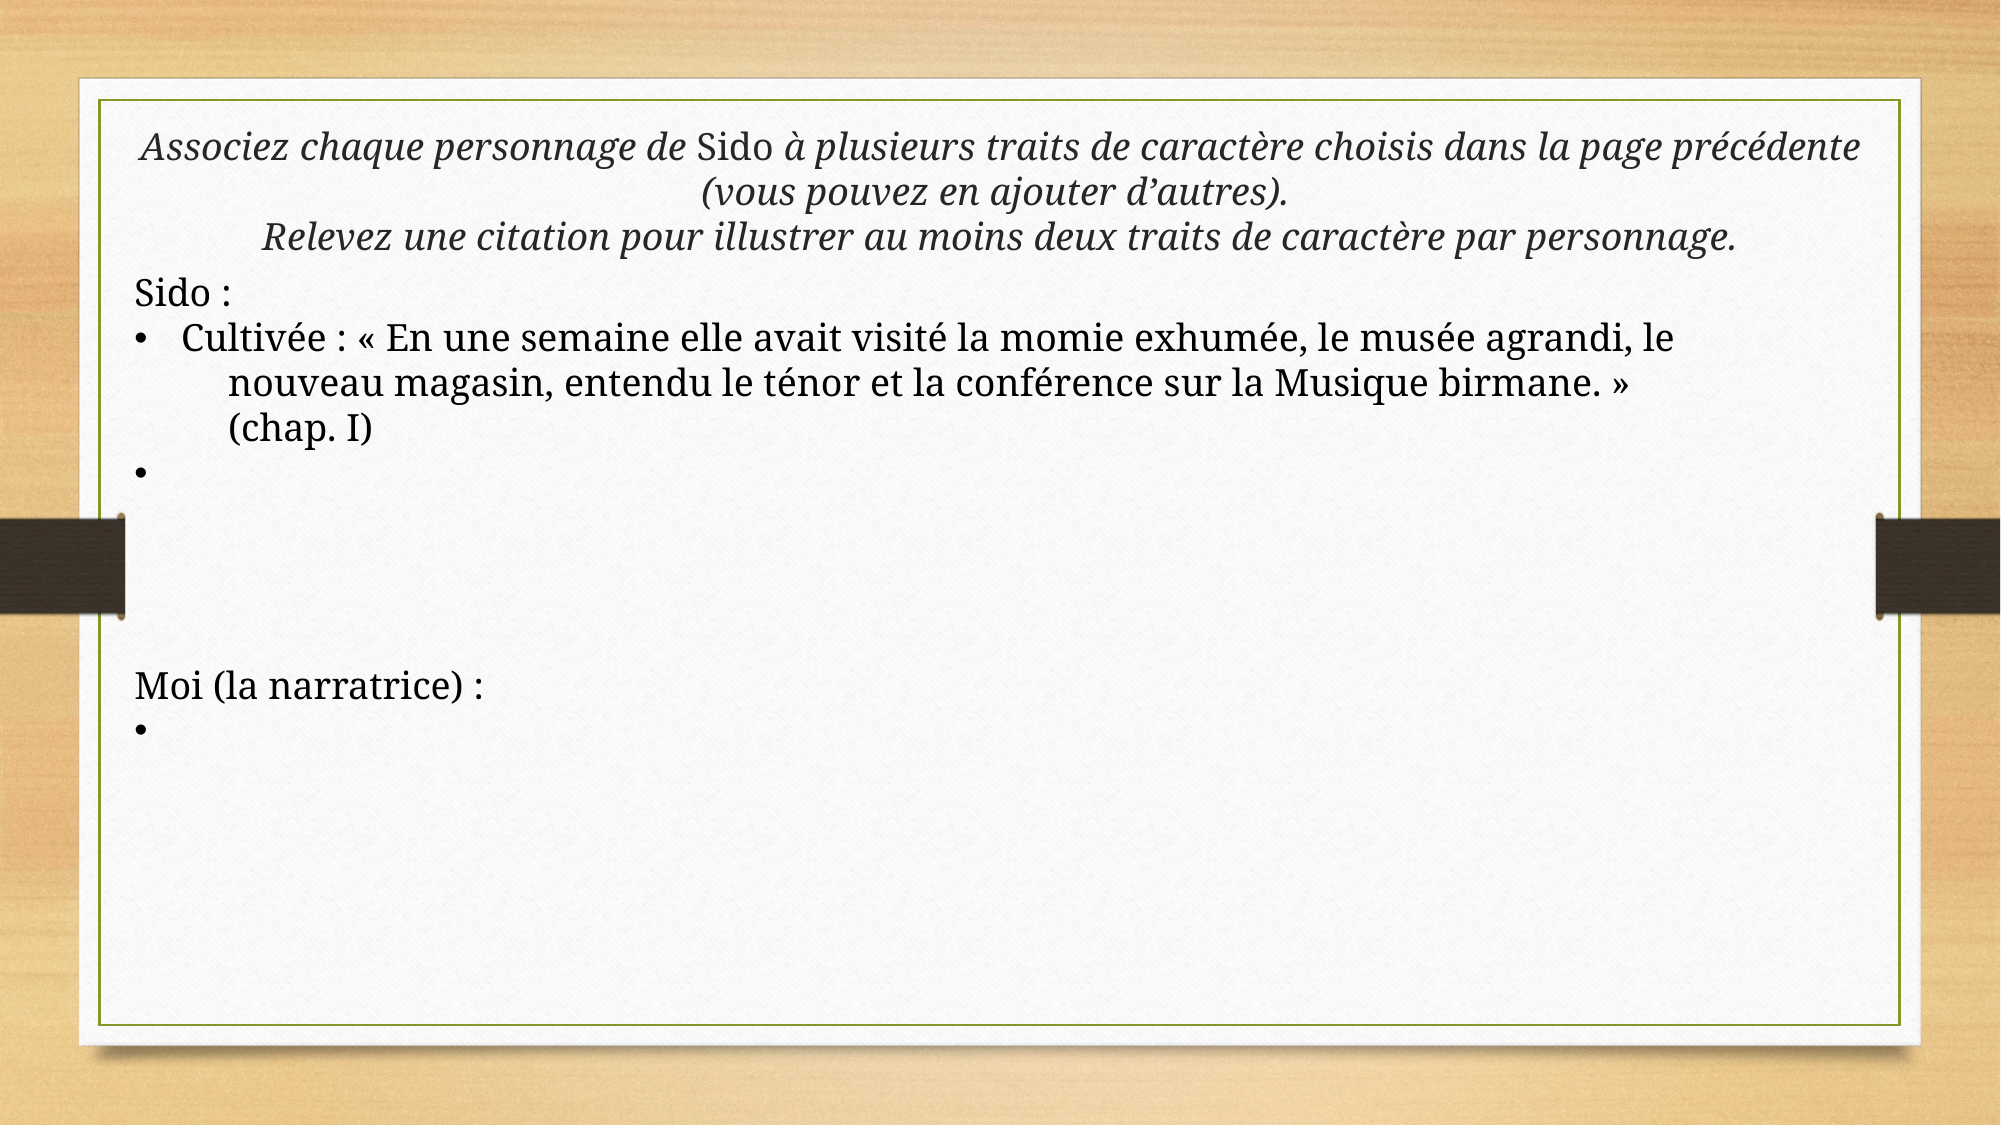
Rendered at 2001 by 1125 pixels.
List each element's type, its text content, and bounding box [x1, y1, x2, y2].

text_box Associez chaque personnage de Sido à plusieurs traits de caractère choisis dans la page précédente (vous pouvez en ajouter d’autres). Relevez une citation pour illustrer au moins deux traits de caractère par personnage. [102, 116, 1900, 195]
text_box Sido : Cultivée : « En une semaine elle avait visité la momie exhumée, le musée agrandi, le nouveau magasin, entendu le ténor et la conférence sur la Musique birmane. » (chap. I) [120, 262, 1734, 502]
text_box Moi (la narratrice) : [120, 655, 1734, 760]
